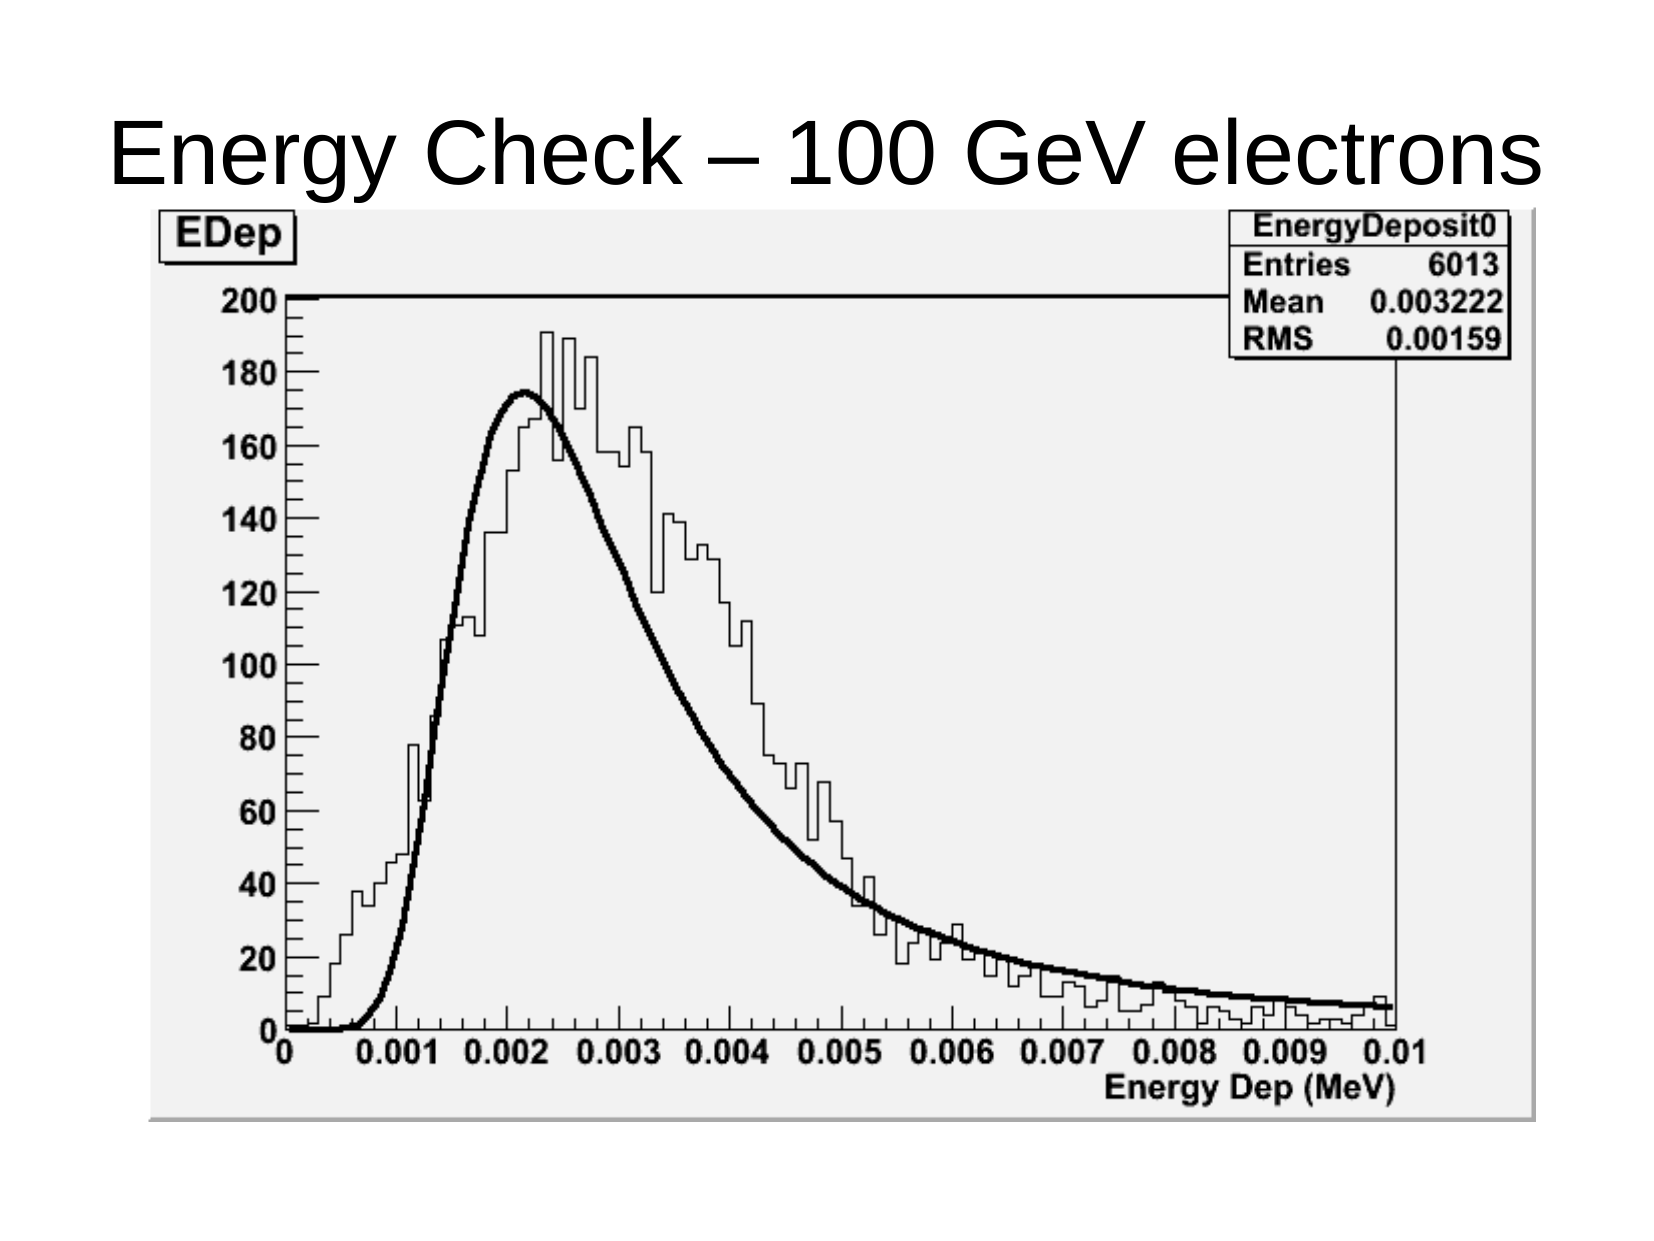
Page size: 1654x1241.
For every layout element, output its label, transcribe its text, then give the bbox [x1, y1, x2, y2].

title Energy Check – 100 GeV electrons [82, 56, 1571, 250]
picture [147, 206, 1536, 1123]
